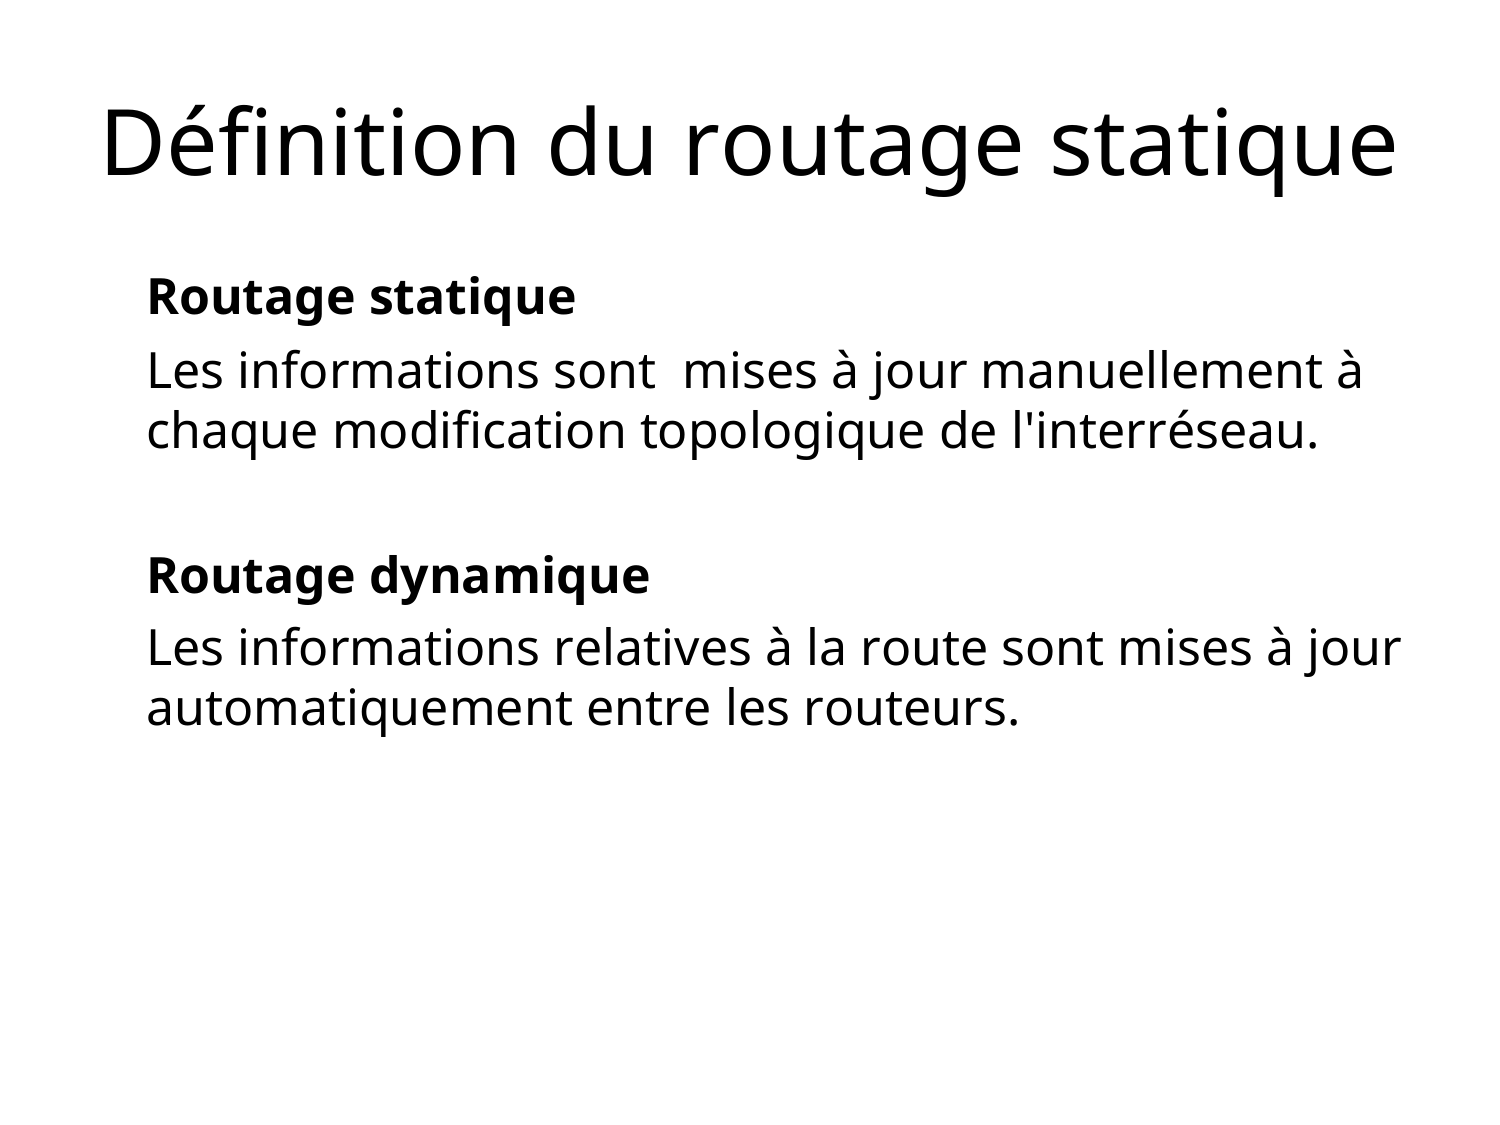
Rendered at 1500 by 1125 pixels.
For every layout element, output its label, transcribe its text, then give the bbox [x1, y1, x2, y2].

title Définition du routage statique [75, 45, 1426, 233]
list Routage statique Les informations sont mises à jour manuellement à chaque modification topologique de l'interréseau. Routage dynamique Les informations relatives à la route sont mises à jour automatiquement entre les routeurs. [75, 262, 1426, 1005]
